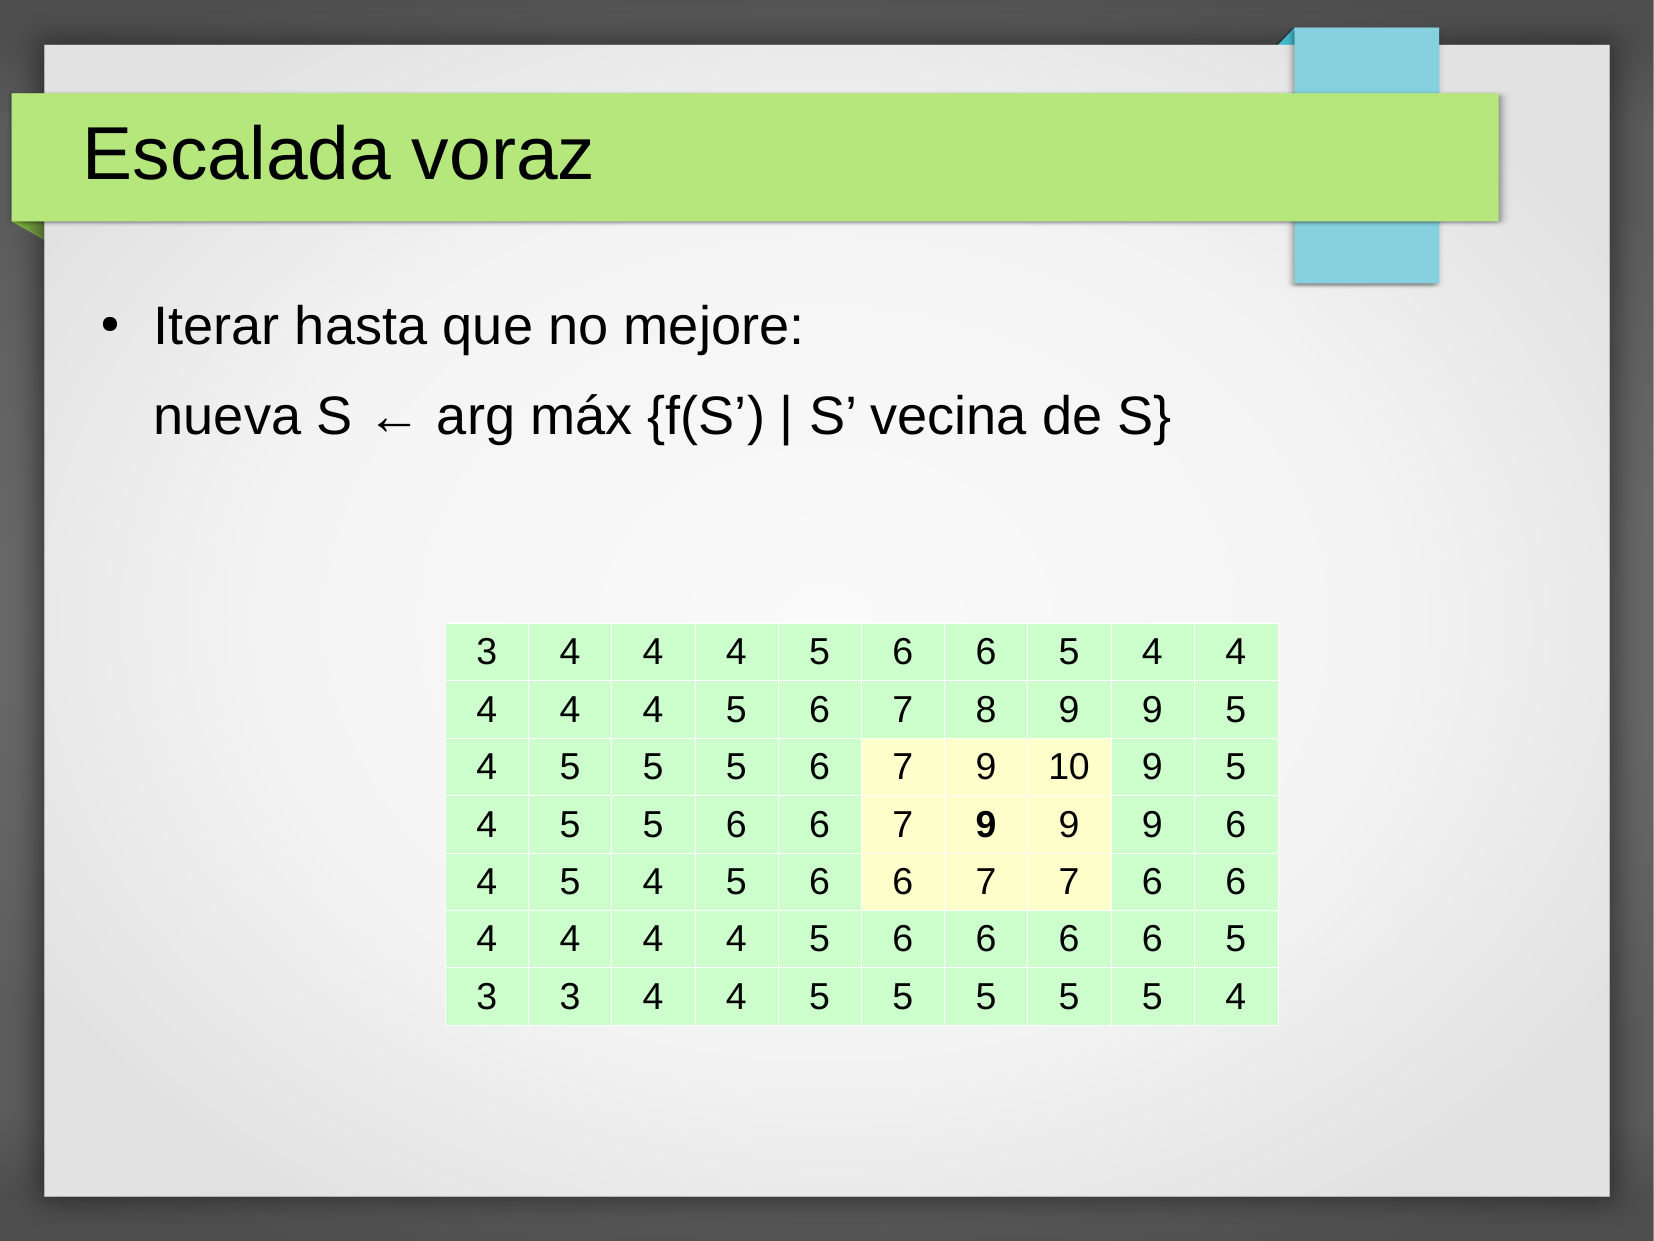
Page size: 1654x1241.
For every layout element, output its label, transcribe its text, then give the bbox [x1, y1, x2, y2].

table_cell 8 [945, 681, 1027, 738]
table_cell 7 [862, 796, 944, 853]
table_cell 6 [862, 911, 944, 967]
table_cell 4 [446, 681, 528, 738]
table_cell 5 [612, 739, 695, 795]
table_header 6 [945, 624, 1027, 680]
table_cell 5 [612, 796, 695, 853]
table_cell 5 [696, 681, 778, 738]
table_cell 4 [529, 681, 611, 738]
table_header 6 [862, 624, 944, 680]
table_cell 4 [612, 911, 695, 967]
table_cell 4 [446, 739, 528, 795]
table_cell 7 [945, 854, 1027, 910]
table_cell 9 [1112, 739, 1194, 795]
table_cell 7 [1028, 854, 1111, 910]
list Iterar hasta que no mejore: nueva S ← arg máx {f(S’) | S’ vecina de S} [82, 295, 1571, 1015]
table_header 4 [1195, 624, 1278, 680]
table_header 5 [1028, 624, 1111, 680]
table_cell 4 [696, 968, 778, 1025]
table_cell 5 [1112, 968, 1194, 1025]
table_cell 5 [1028, 968, 1111, 1025]
table_cell 4 [696, 911, 778, 967]
table_cell 5 [945, 968, 1027, 1025]
table_cell 4 [612, 968, 695, 1025]
table_cell 4 [529, 911, 611, 967]
table_cell 4 [446, 911, 528, 967]
table_cell 5 [862, 968, 944, 1025]
table_cell 9 [1028, 681, 1111, 738]
table_cell 6 [779, 796, 861, 853]
table_header 4 [696, 624, 778, 680]
table_cell 6 [1195, 854, 1278, 910]
table_cell 6 [696, 796, 778, 853]
title Escalada voraz [82, 94, 1264, 213]
table_cell 6 [1112, 911, 1194, 967]
table_cell 9 [1112, 796, 1194, 853]
table_cell 5 [1195, 911, 1278, 967]
table_cell 9 [945, 739, 1027, 795]
table_cell 4 [446, 796, 528, 853]
table_cell 5 [696, 739, 778, 795]
table_cell 5 [529, 854, 611, 910]
table_cell 6 [862, 854, 944, 910]
picture [0, 0, 1654, 1241]
table_header 4 [529, 624, 611, 680]
table_cell 4 [612, 854, 695, 910]
table_cell 6 [1028, 911, 1111, 967]
table_cell 4 [612, 681, 695, 738]
table_cell 6 [1112, 854, 1194, 910]
table_cell 6 [779, 739, 861, 795]
table_cell 6 [779, 854, 861, 910]
table_cell 3 [446, 968, 528, 1025]
table_cell 7 [862, 739, 944, 795]
table_cell 4 [1195, 968, 1278, 1025]
table_header 4 [1112, 624, 1194, 680]
table_cell 9 [945, 796, 1027, 853]
table_cell 5 [1195, 681, 1278, 738]
table_cell 10 [1028, 739, 1111, 795]
table_cell 5 [779, 911, 861, 967]
table_cell 9 [1028, 796, 1111, 853]
table_cell 6 [945, 911, 1027, 967]
table_header 4 [612, 624, 695, 680]
table_cell 5 [1195, 739, 1278, 795]
table_cell 5 [779, 968, 861, 1025]
table_cell 6 [1195, 796, 1278, 853]
table_cell 9 [1112, 681, 1194, 738]
table_header 3 [446, 624, 528, 680]
table_cell 4 [446, 854, 528, 910]
table_cell 6 [779, 681, 861, 738]
table_cell 5 [696, 854, 778, 910]
table_header 5 [779, 624, 861, 680]
table_cell 5 [529, 739, 611, 795]
table_cell 3 [529, 968, 611, 1025]
table_cell 7 [862, 681, 944, 738]
table_cell 5 [529, 796, 611, 853]
